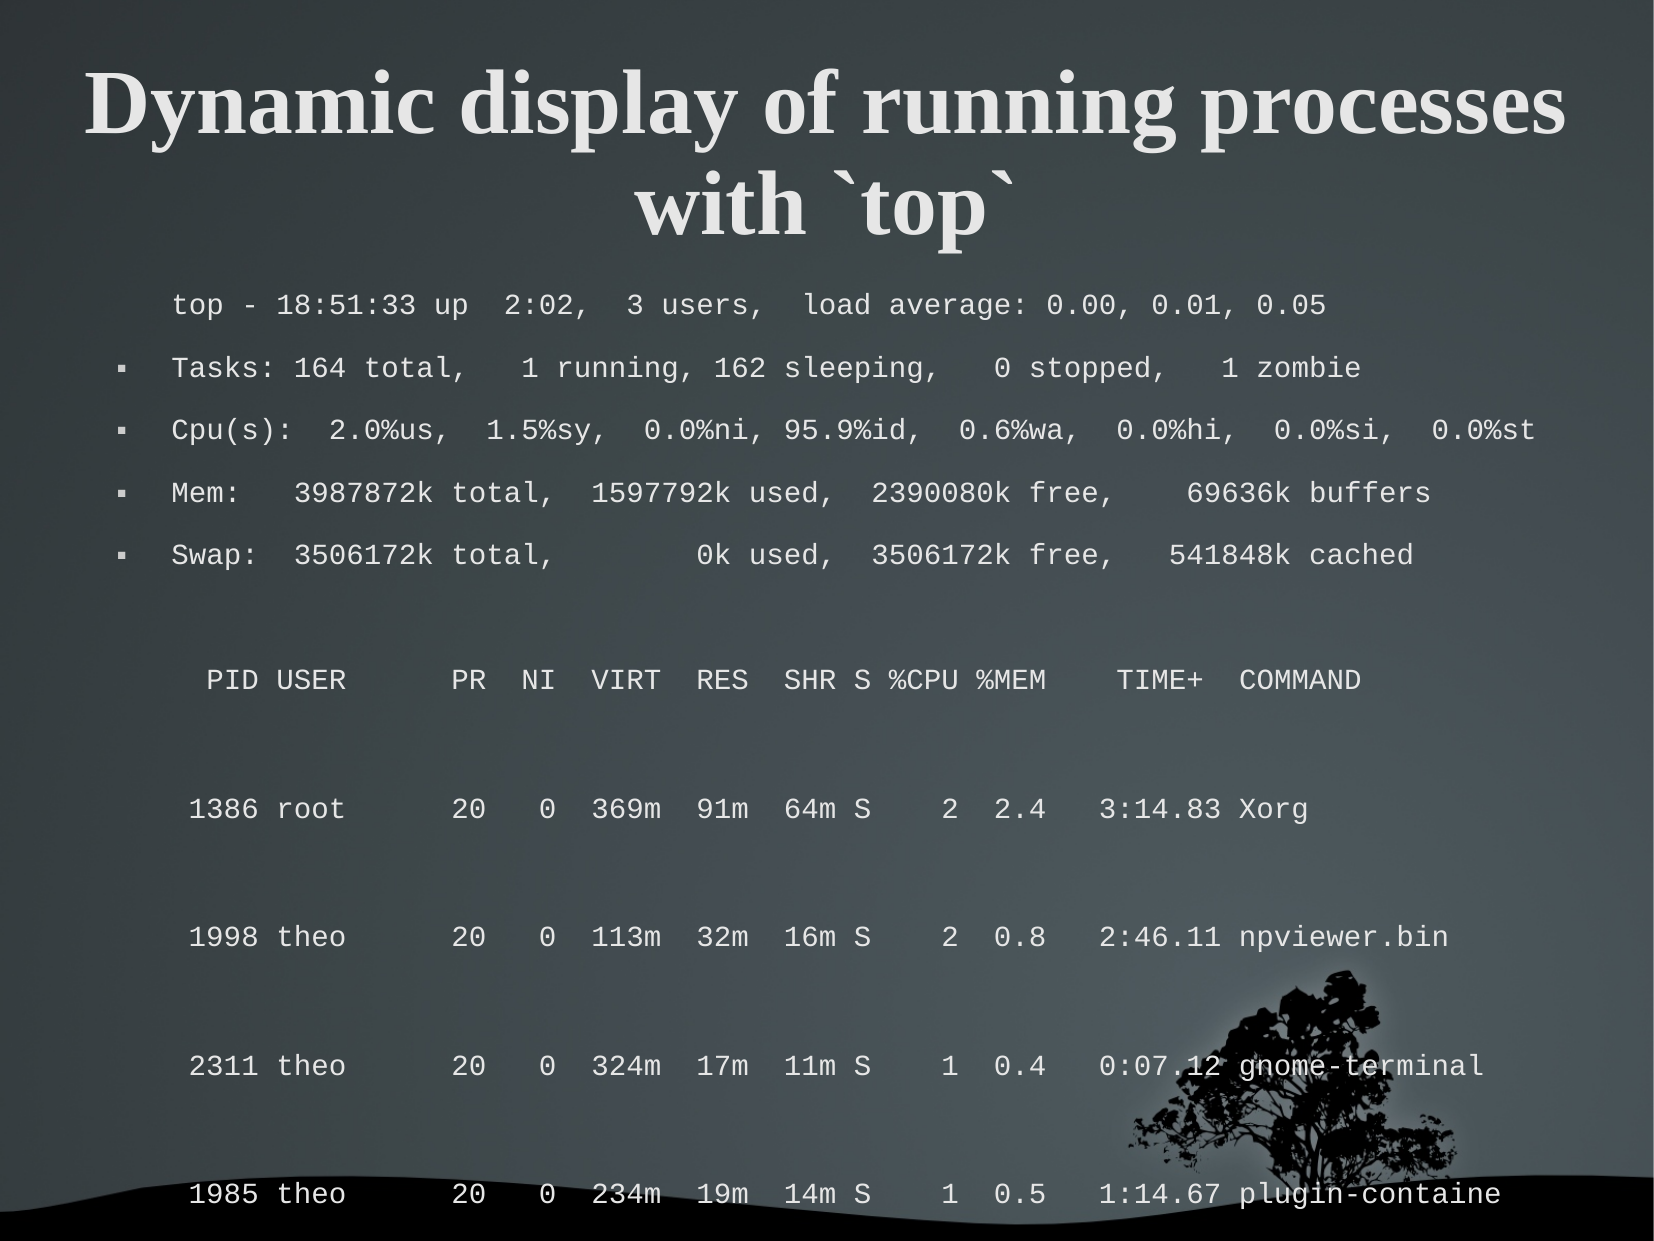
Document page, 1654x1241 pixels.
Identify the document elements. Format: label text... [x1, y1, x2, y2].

list top - 18:51:33 up 2:02, 3 users, load average: 0.00, 0.01, 0.05 Tasks: 164 total, 1 running, 162 sleeping, 0 stopped, 1 zombie Cpu(s): 2.0%us, 1.5%sy, 0.0%ni, 95.9%id, 0.6%wa, 0.0%hi, 0.0%si, 0.0%st Mem: 3987872k total, 1597792k used, 2390080k free, 69636k buffers Swap: 3506172k total, 0k used, 3506172k free, 541848k cached PID USER PR NI VIRT RES SHR S %CPU %MEM TIME+ COMMAND 1386 root 20 0 369m 91m 64m S 2 2.4 3:14.83 Xorg 1998 theo 20 0 113m 32m 16m S 2 0.8 2:46.11 npviewer.bin 2311 theo 20 0 324m 17m 11m S 1 0.4 0:07.12 gnome-terminal 1985 theo 20 0 234m 19m 14m S 1 0.5 1:14.67 plugin-containe [82, 290, 1571, 1195]
picture [0, 0, 1654, 1241]
title Dynamic display of running processes with `top` [82, 33, 1571, 273]
